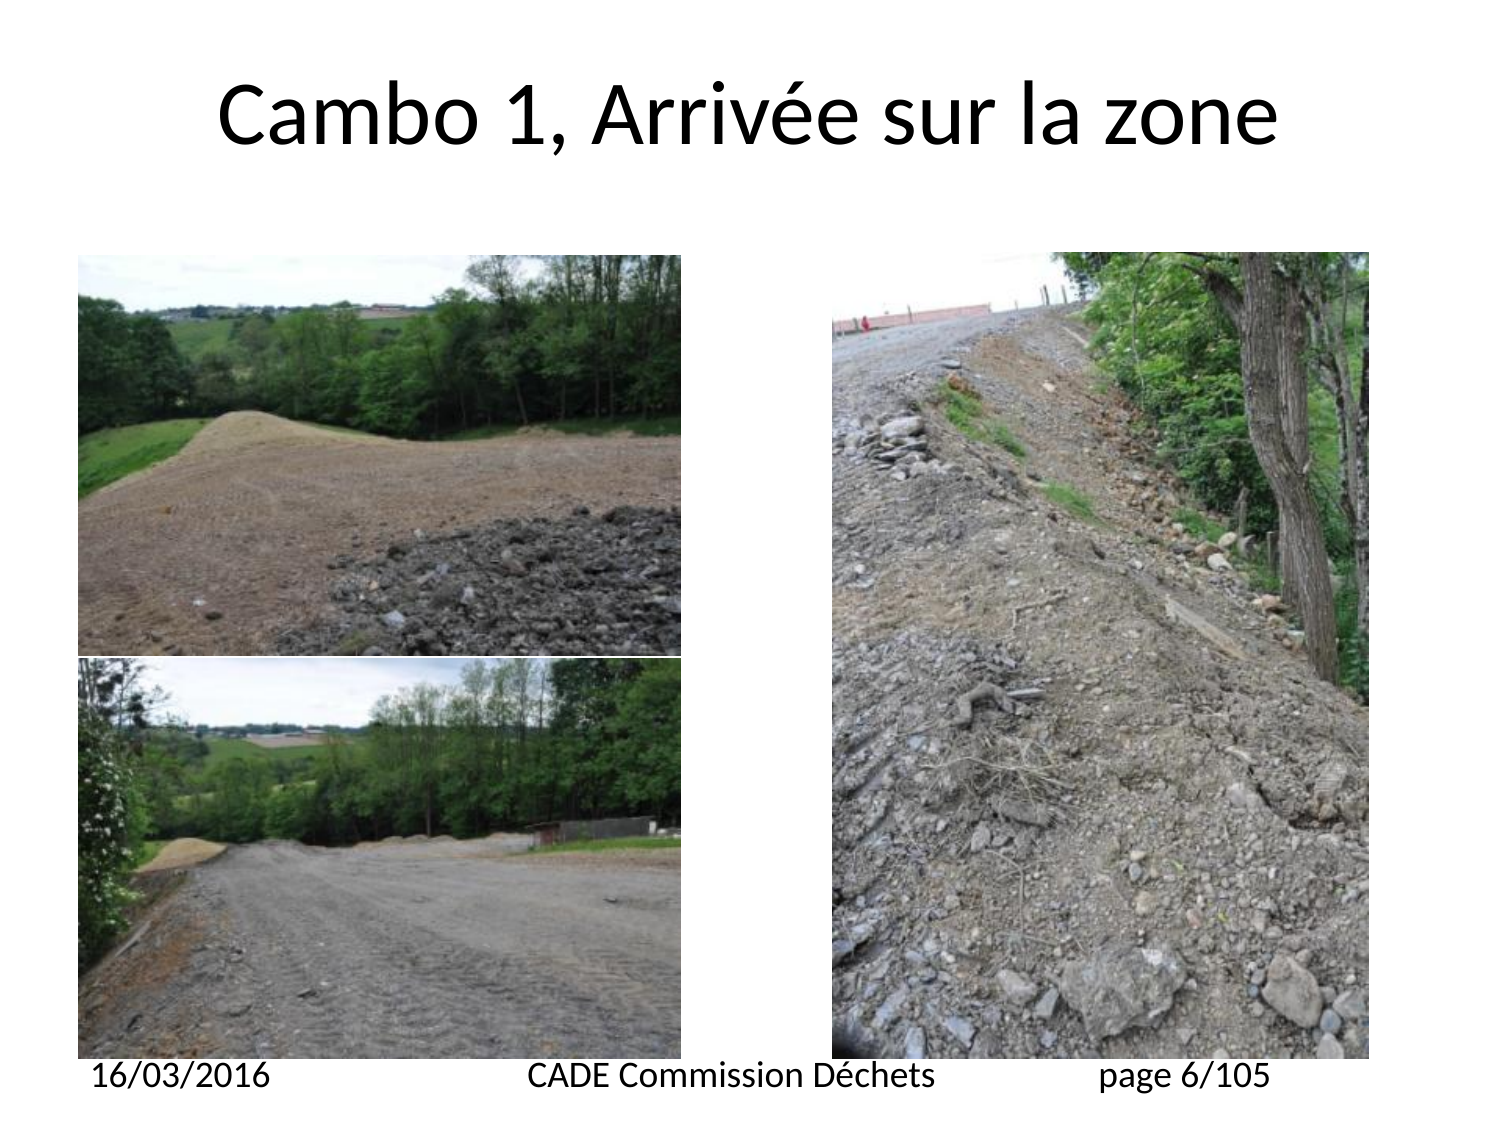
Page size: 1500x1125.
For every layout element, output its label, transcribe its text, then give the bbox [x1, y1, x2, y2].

slide_number page <numéro>/105 [1074, 1042, 1425, 1103]
picture [78, 255, 681, 656]
title Cambo 1, Arrivée sur la zone [75, 45, 1425, 233]
slide_number 16/03/2016 [75, 1042, 425, 1103]
picture [832, 252, 1369, 1059]
footer CADE Commission Déchets [512, 1042, 988, 1103]
picture [78, 658, 681, 1059]
